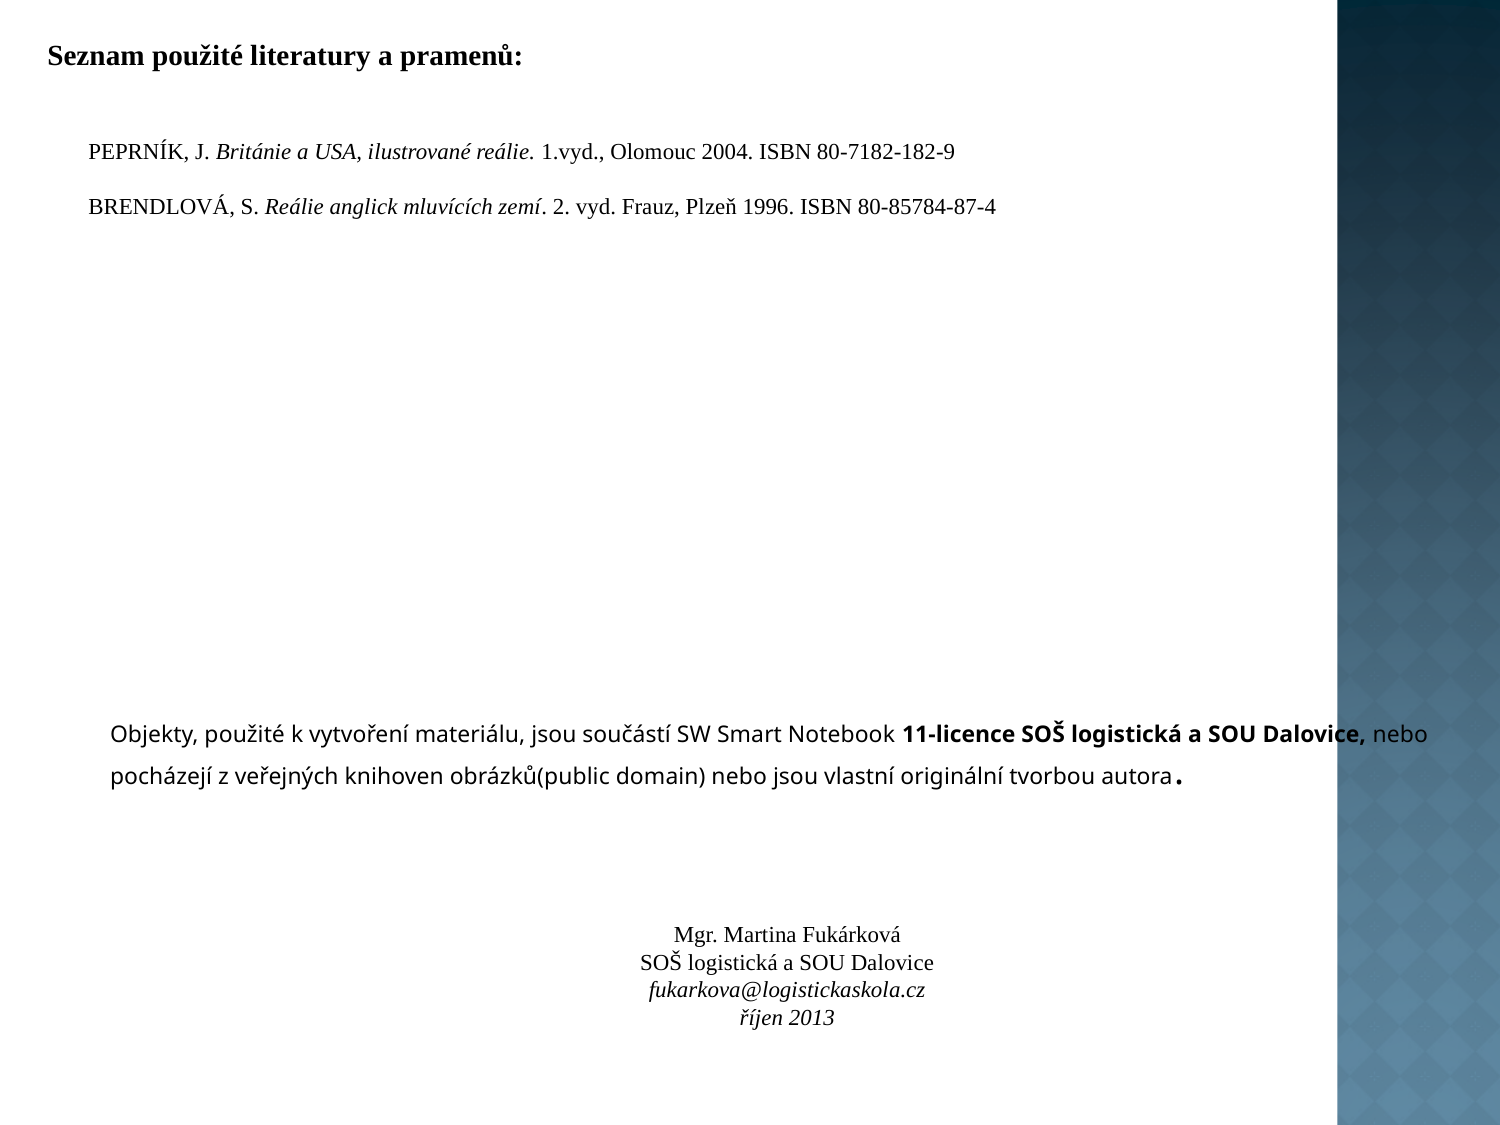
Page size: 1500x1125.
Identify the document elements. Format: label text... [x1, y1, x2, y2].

text_box PEPRNÍK, J. Británie a USA, ilustrované reálie. 1.vyd., Olomouc 2004. ISBN 80-7182-182-9 BRENDLOVÁ, S. Reálie anglick mluvících zemí. 2. vyd. Frauz, Plzeň 1996. ISBN 80-85784-87-4 [74, 130, 1361, 258]
text_box Seznam použité literatury a pramenů: [33, 29, 762, 79]
text_box Objekty, použité k vytvoření materiálu, jsou součástí SW Smart Notebook 11-licence SOŠ logistická a SOU Dalovice, nebo pocházejí z veřejných knihoven obrázků(public domain) nebo jsou vlastní originální tvorbou autora. [96, 713, 1468, 799]
text_box Mgr. Martina Fukárková SOŠ logistická a SOU Dalovice fukarkova@logistickaskola.cz říjen 2013 [494, 913, 1081, 1039]
